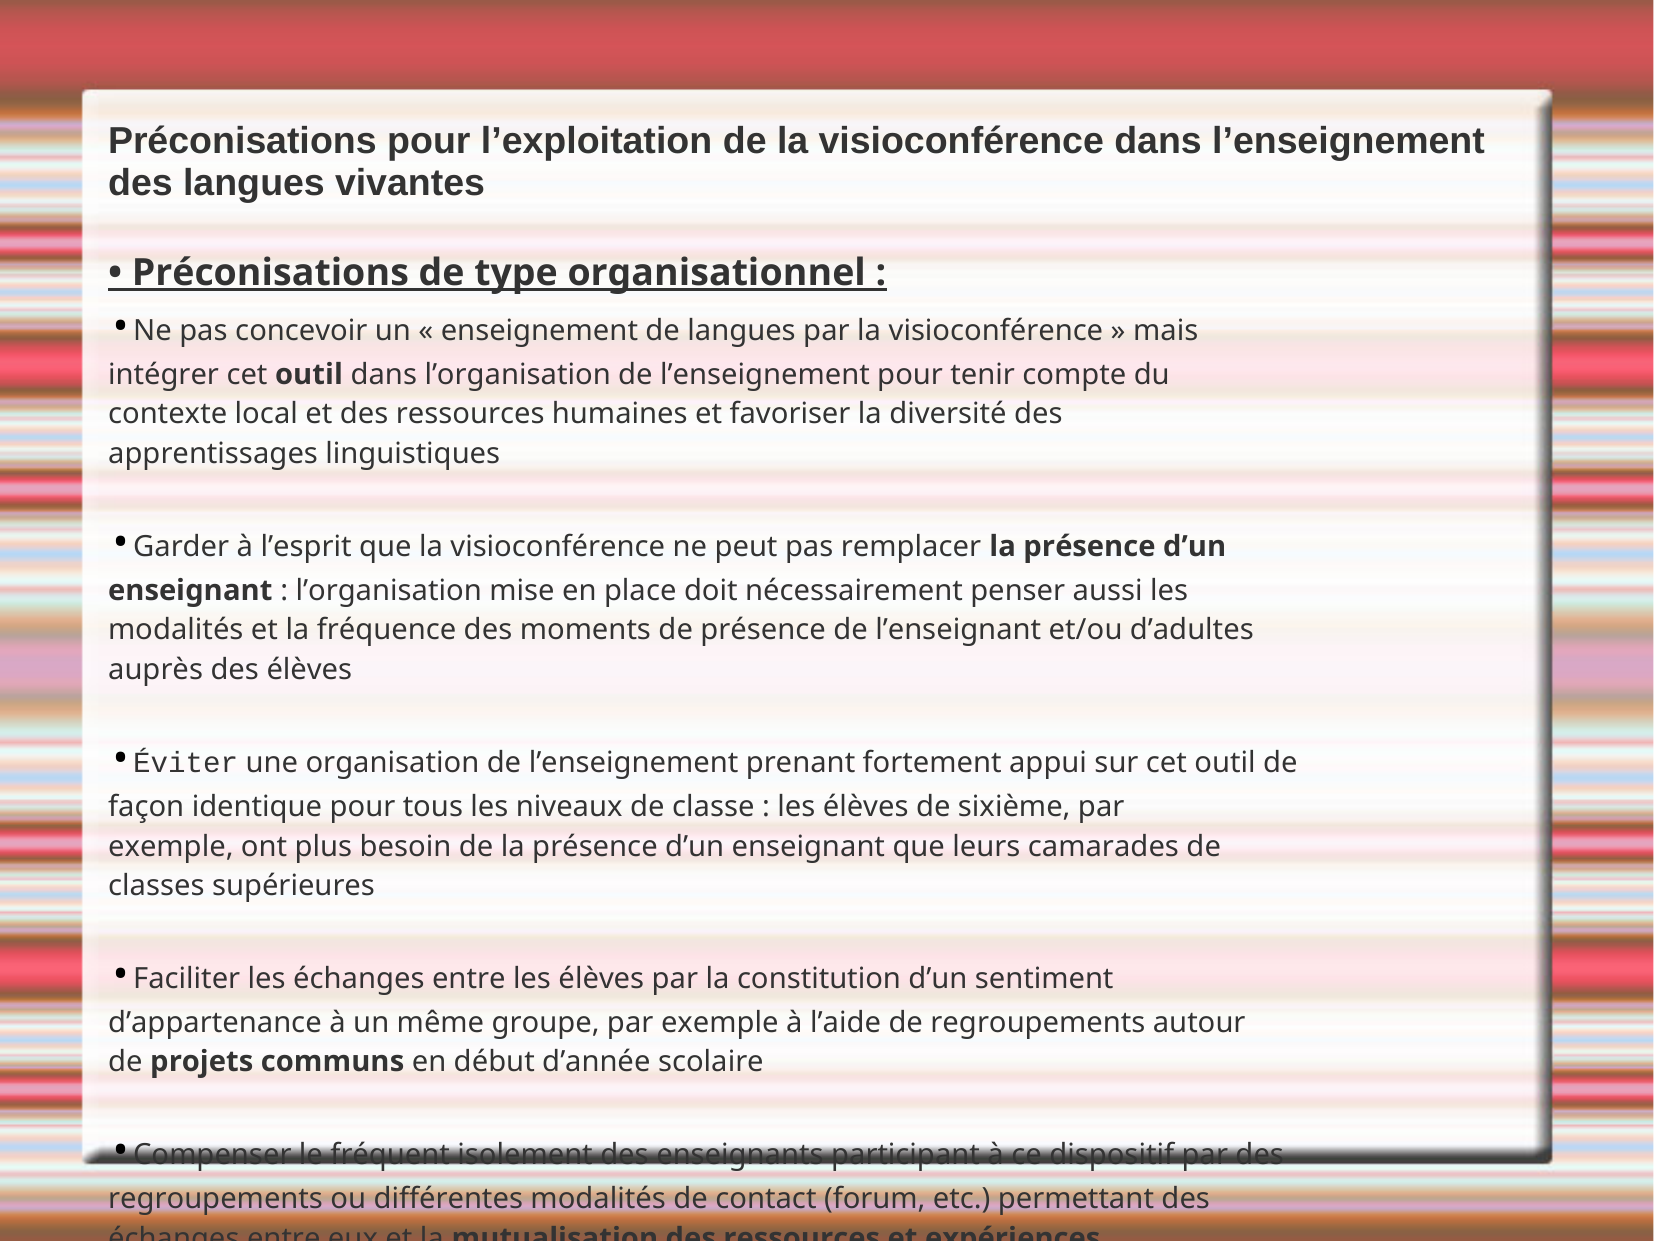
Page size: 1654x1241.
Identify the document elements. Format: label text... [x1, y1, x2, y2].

picture [331, 1234, 339, 1239]
picture [143, 1234, 151, 1241]
picture [389, 1234, 397, 1239]
picture [112, 1234, 120, 1239]
picture [178, 1234, 186, 1241]
picture [212, 1234, 220, 1239]
picture [251, 1234, 259, 1239]
picture [195, 1234, 204, 1241]
list Préconisations pour l’exploitation de la visioconférence dans l’enseignement des langues vivantes • Préconisations de type organisationnel : •Ne pas concevoir un « enseignement de langues par la visioconférence » mais intégrer cet outil dans l’organisation de l’enseignement pour tenir compte du contexte local et des ressources humaines et favoriser la diversité des apprentissages linguistiques •Garder à l’esprit que la visioconférence ne peut pas remplacer la présence d’un enseignant : l’organisation mise en place doit nécessairement penser aussi les modalités et la fréquence des moments de présence de l’enseignant et/ou d’adultes auprès des élèves •Éviter une organisation de l’enseignement prenant fortement appui sur cet outil de façon identique pour tous les niveaux de classe : les élèves de sixième, par exemple, ont plus besoin de la présence d’un enseignant que leurs camarades de classes supérieures •Faciliter les échanges entre les élèves par la constitution d’un sentiment d’appartenance à un même groupe, par exemple à l’aide de regroupements autour de projets communs en début d’année scolaire •Compenser le fréquent isolement des enseignants participant à ce dispositif par des regroupements ou différentes modalités de contact (forum, etc.) permettant des échanges entre eux et la mutualisation des ressources et expériences [108, 119, 1506, 1101]
picture [308, 1234, 316, 1239]
picture [268, 1234, 276, 1241]
picture [0, 0, 1654, 1241]
